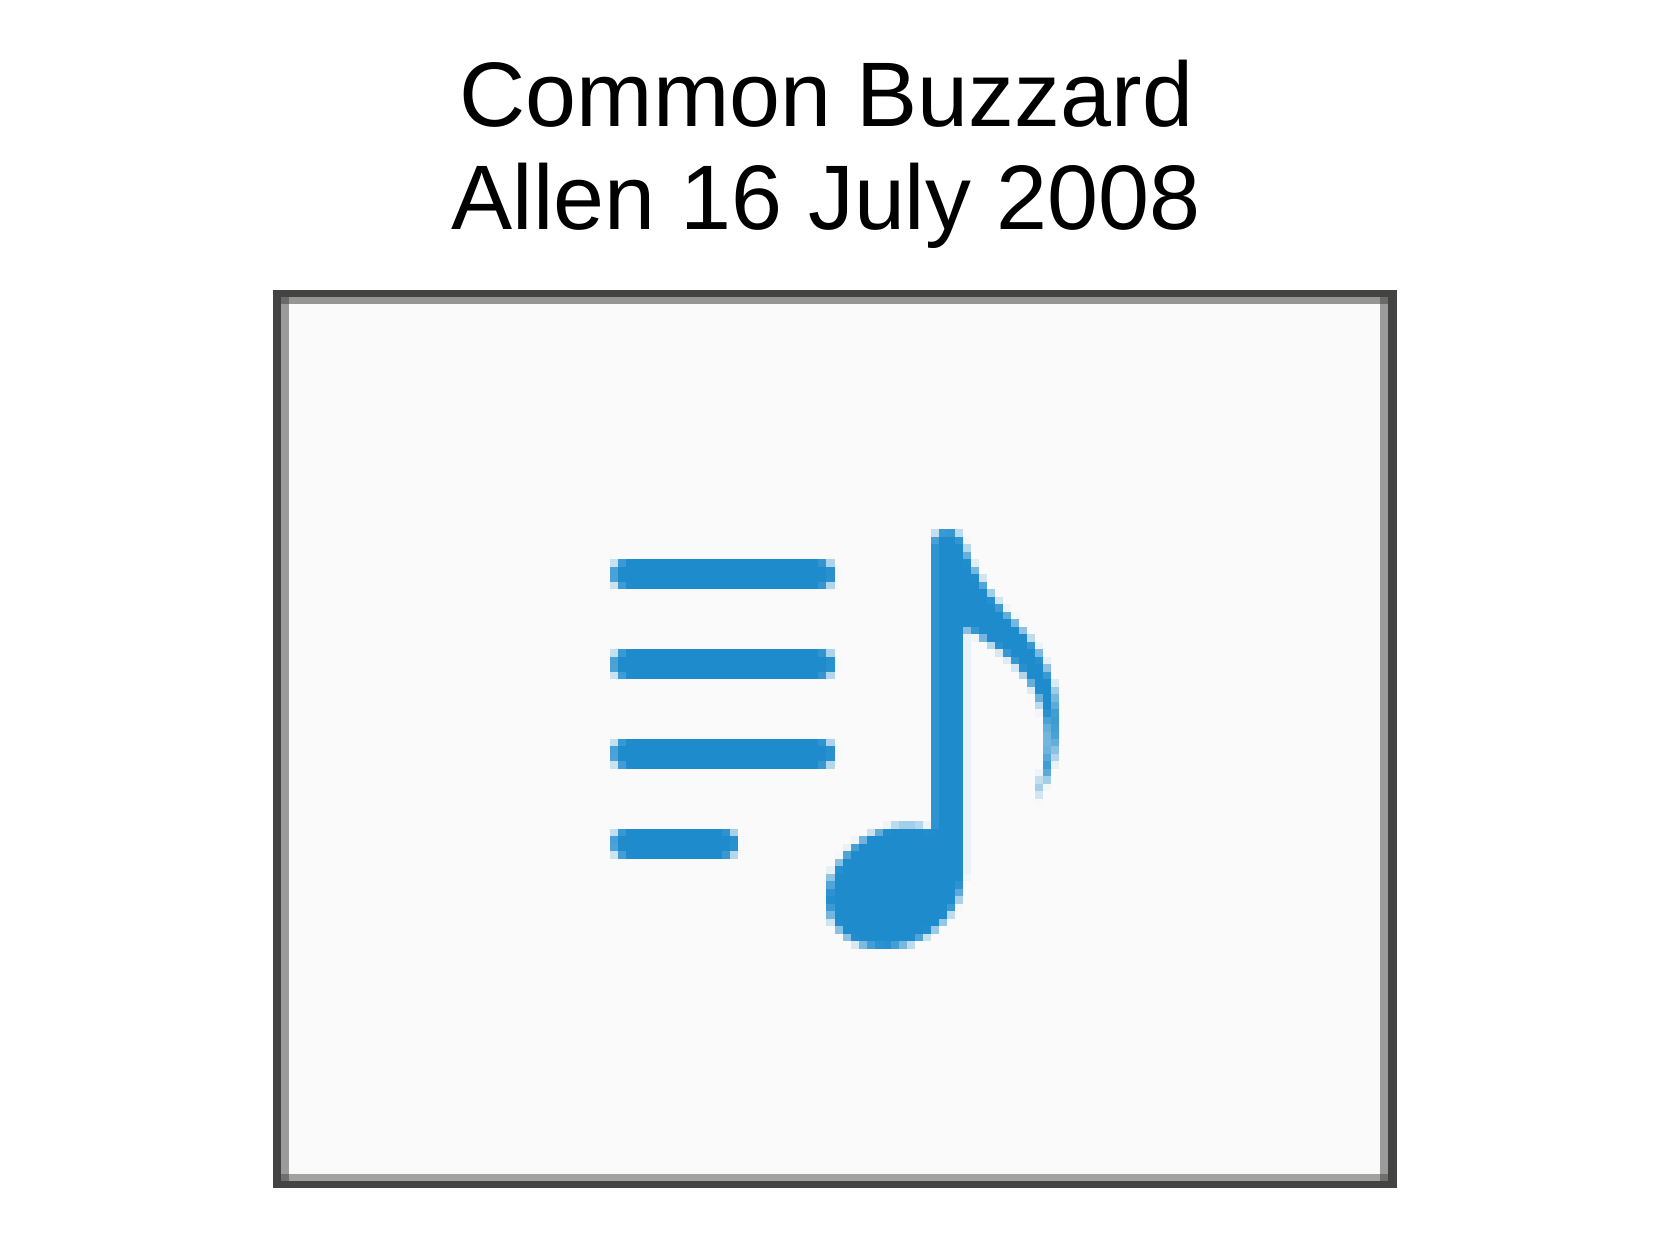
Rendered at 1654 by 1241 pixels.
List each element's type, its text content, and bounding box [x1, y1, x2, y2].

text_box [272, 289, 1398, 1190]
title Common Buzzard Allen 16 July 2008 [82, 43, 1571, 352]
